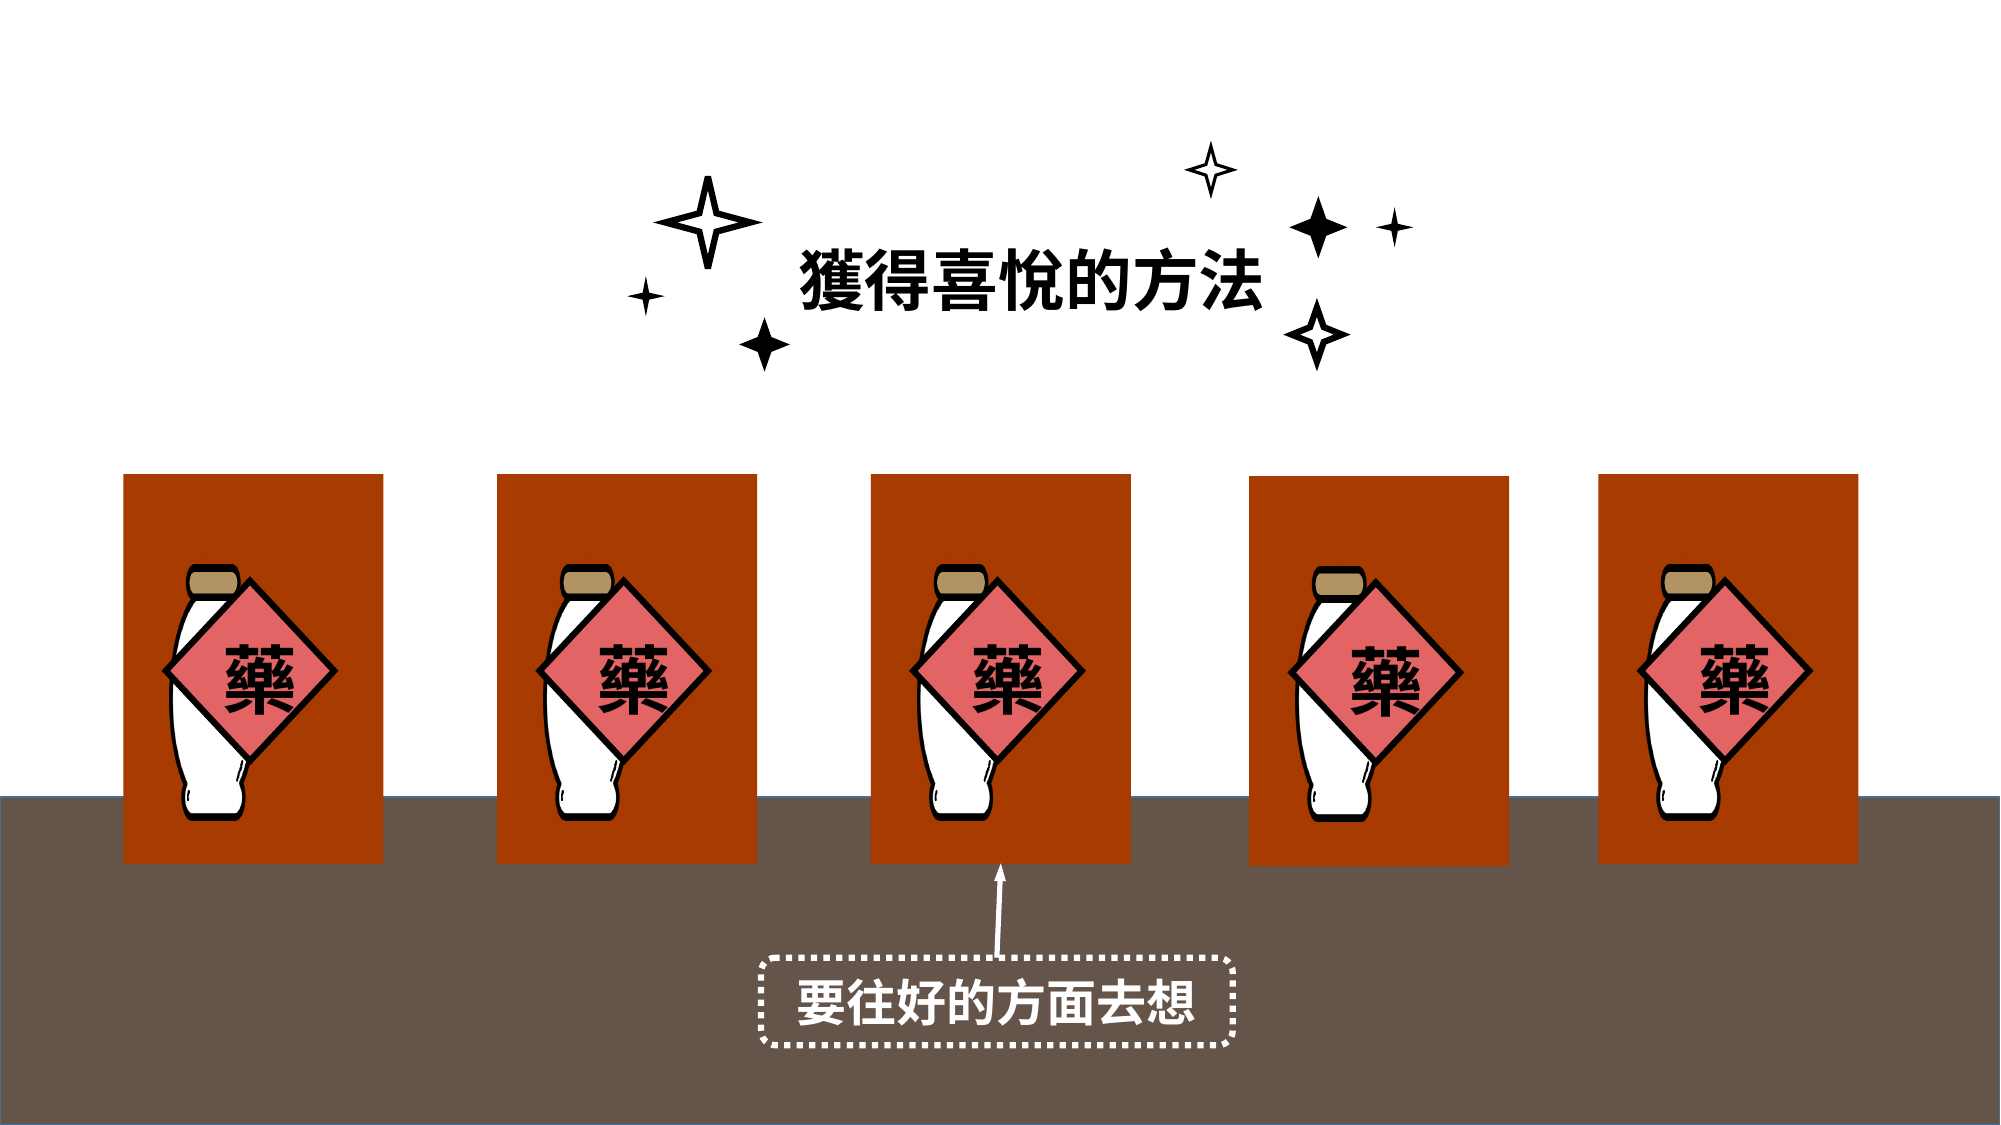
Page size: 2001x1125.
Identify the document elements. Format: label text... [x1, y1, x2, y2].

text_box [1289, 196, 1348, 259]
text_box 獲得喜悅的方法 [759, 210, 1305, 347]
text_box [627, 276, 665, 317]
picture [1249, 476, 1510, 866]
text_box [0, 797, 2000, 1125]
picture [870, 474, 1131, 864]
text_box 藥 [539, 580, 708, 761]
picture [1598, 474, 1859, 864]
text_box 藥 [1640, 580, 1810, 761]
text_box 藥 [1291, 582, 1461, 763]
text_box [1375, 207, 1414, 248]
picture [497, 474, 758, 864]
text_box 要往好的方面去想 [760, 957, 1233, 1046]
text_box [739, 317, 790, 372]
text_box 藥 [913, 580, 1082, 761]
text_box 藥 [165, 580, 335, 761]
picture [123, 474, 384, 864]
